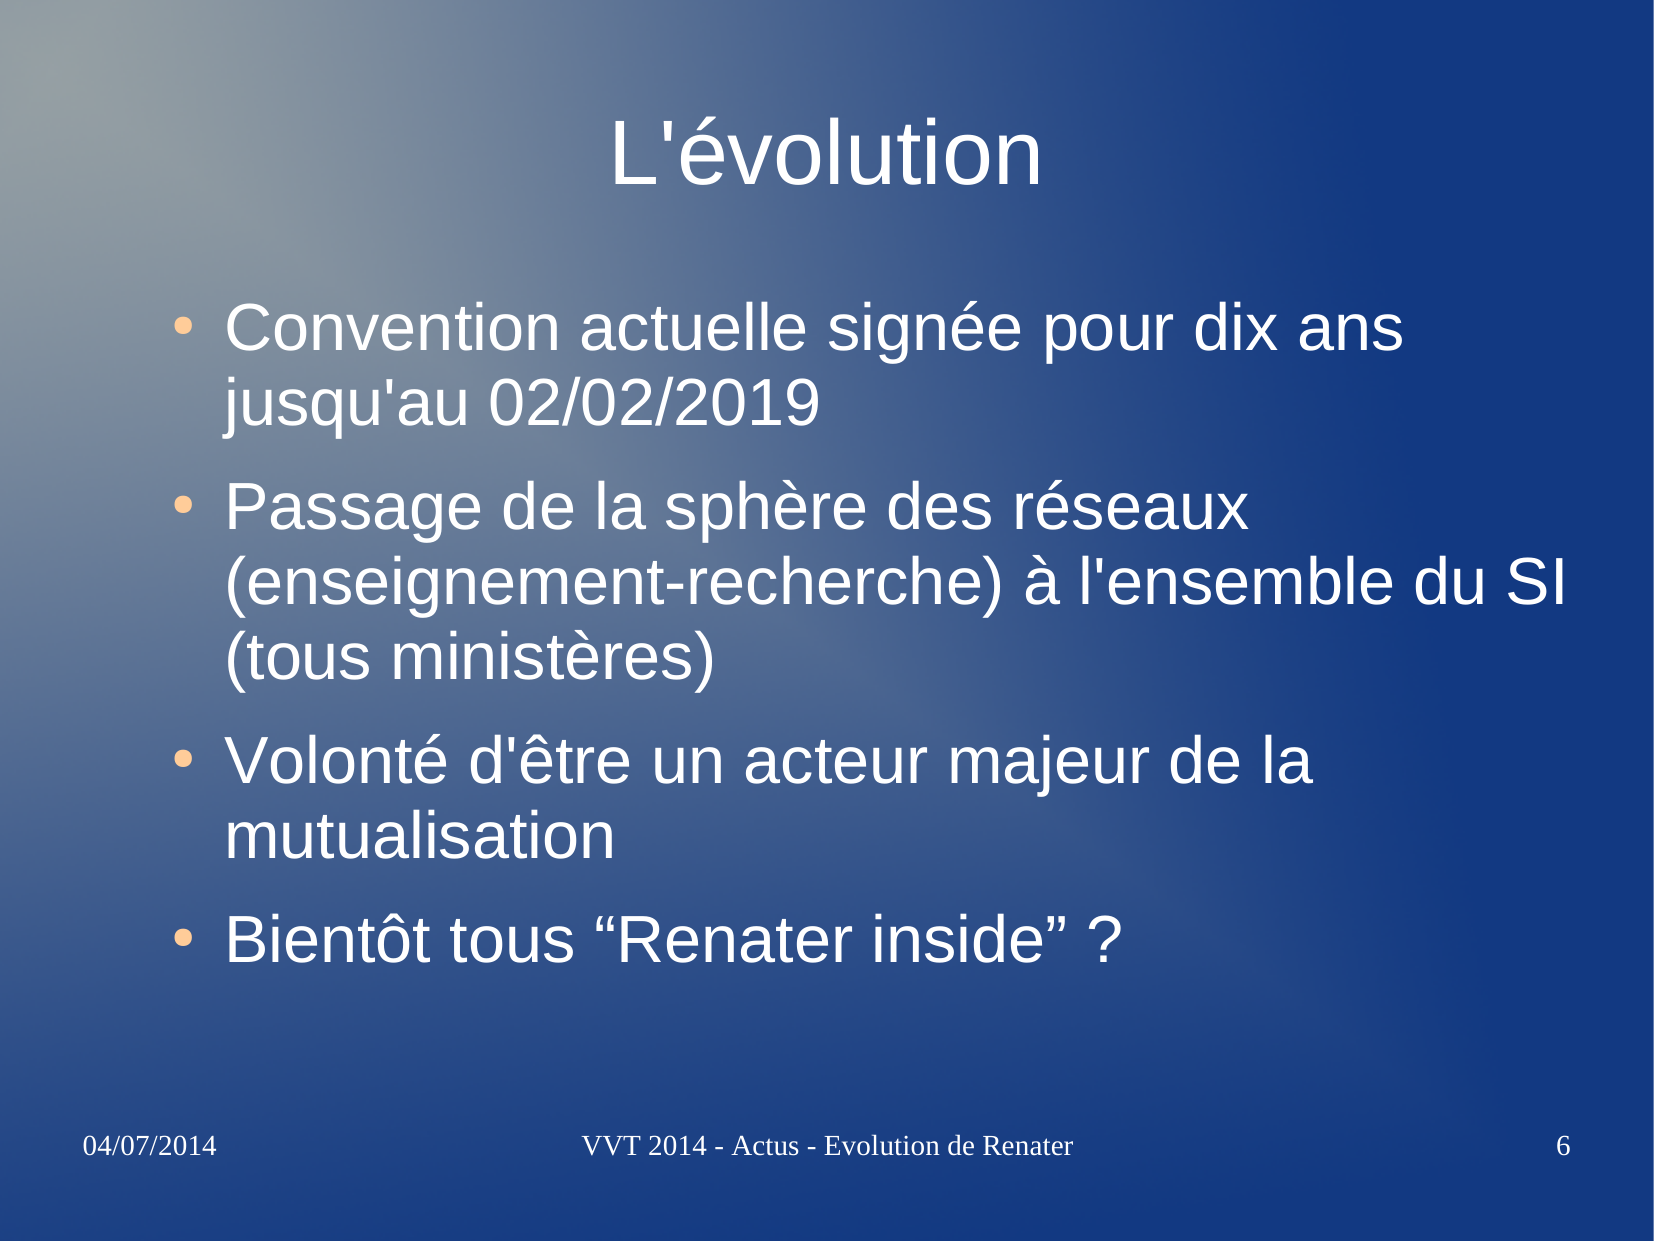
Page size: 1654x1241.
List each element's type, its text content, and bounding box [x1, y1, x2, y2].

list Convention actuelle signée pour dix ans jusqu'au 02/02/2019 Passage de la sphère des réseaux (enseignement-recherche) à l'ensemble du SI (tous ministères) Volonté d'être un acteur majeur de la mutualisation Bientôt tous “Renater inside” ? [82, 290, 1571, 1132]
title L'évolution [82, 49, 1571, 257]
picture [0, 0, 1654, 1241]
